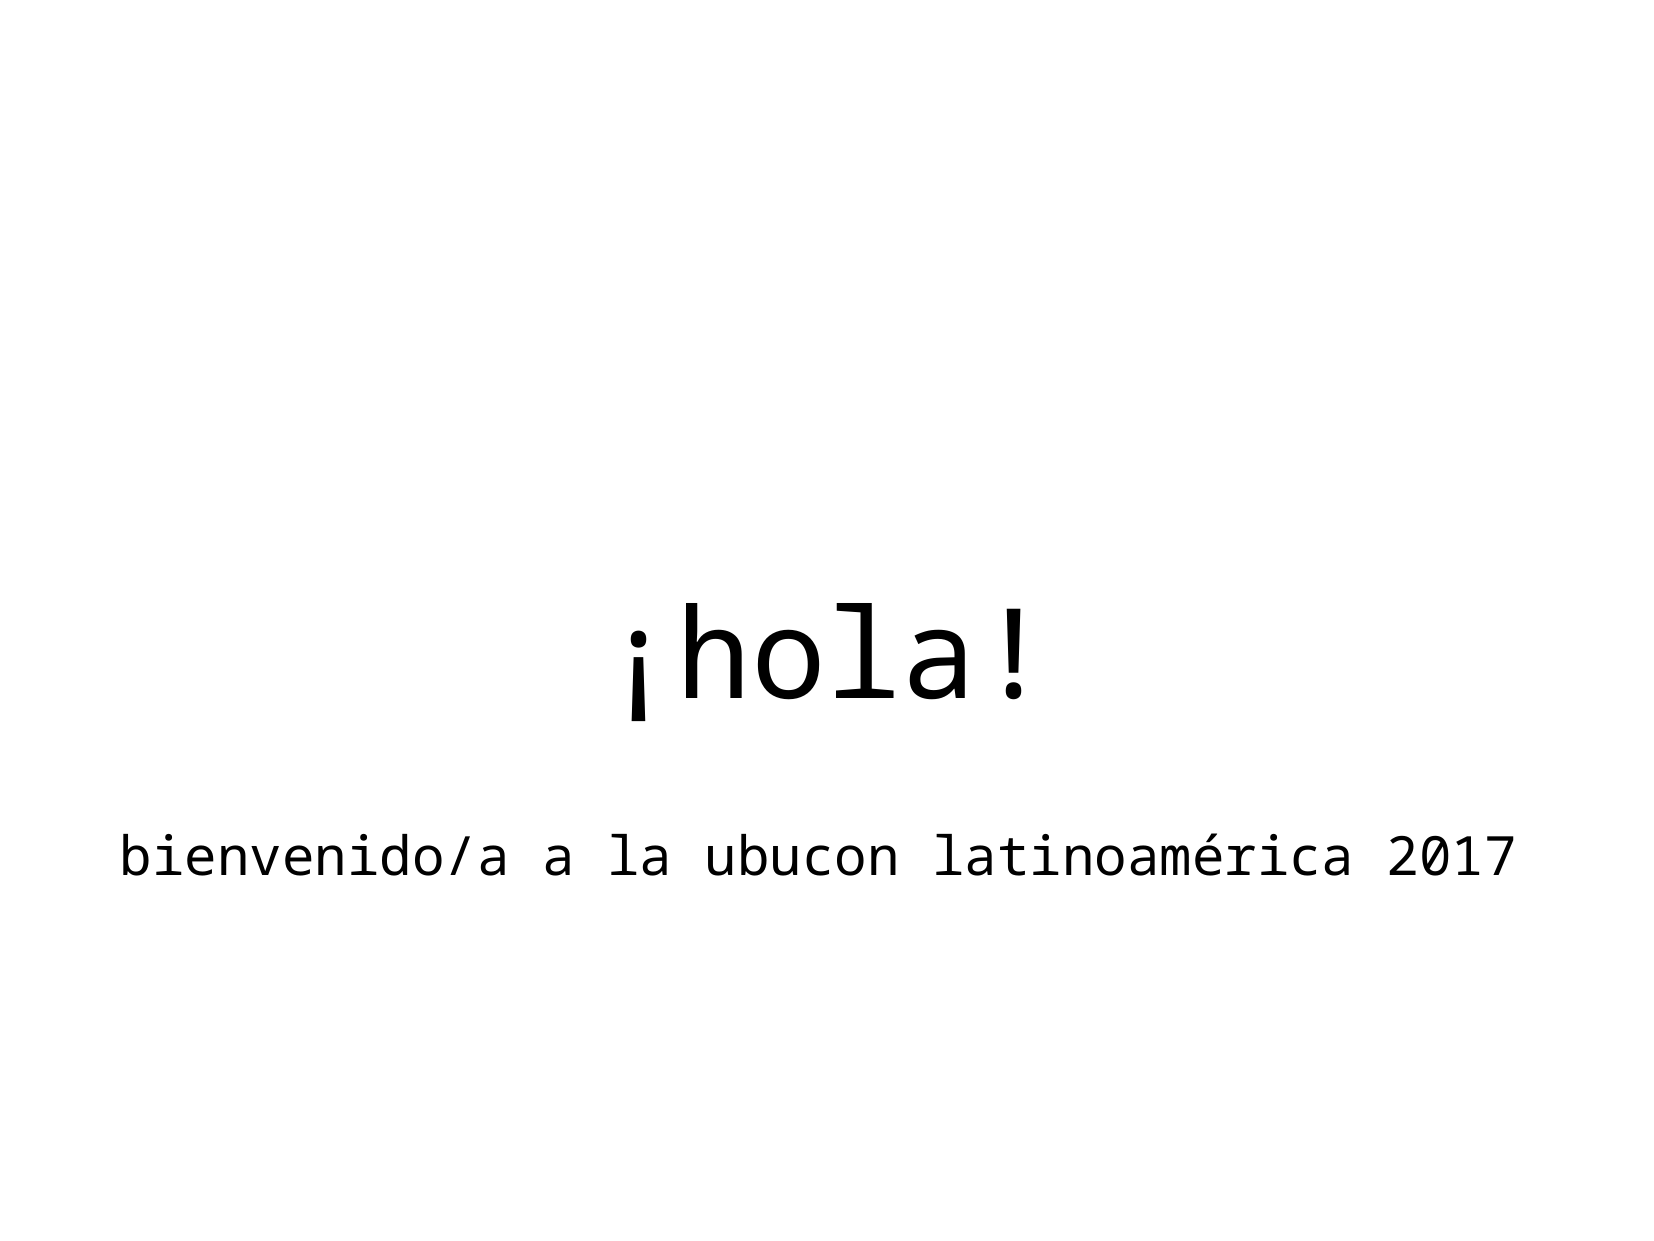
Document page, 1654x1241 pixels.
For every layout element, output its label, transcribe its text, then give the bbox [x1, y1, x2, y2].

subtitle ¡hola! [82, 290, 1571, 1010]
text_box bienvenido/a a la ubucon latinoamérica 2017 [105, 810, 1576, 951]
